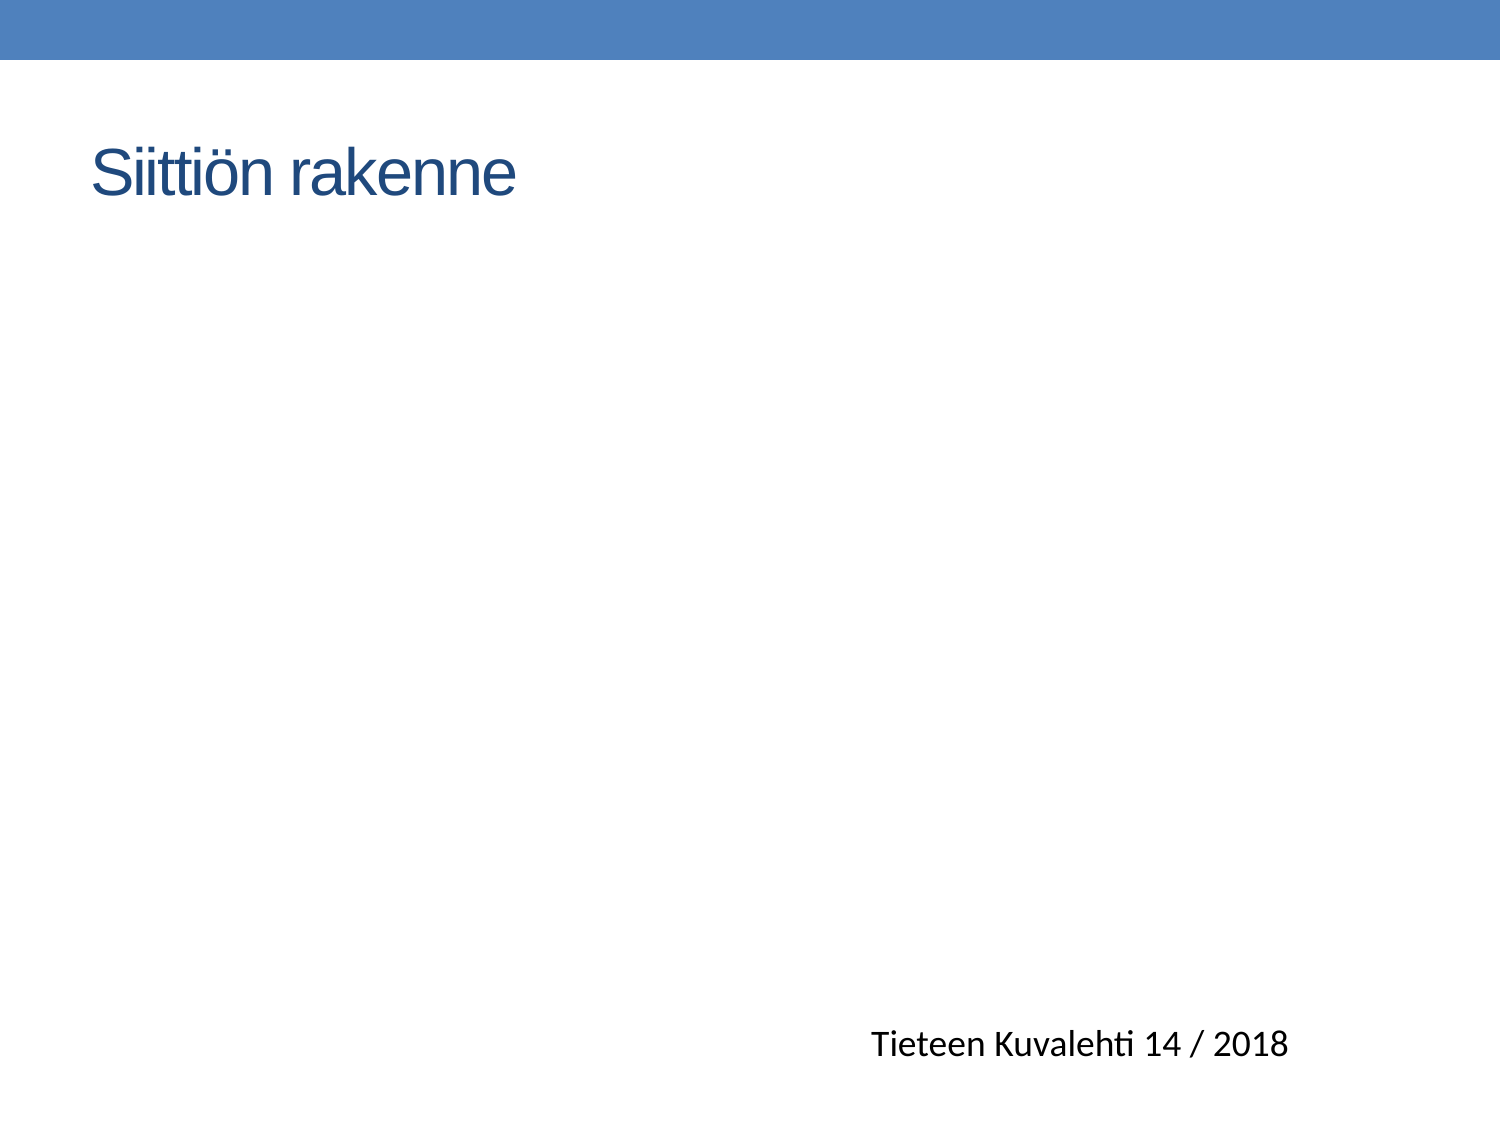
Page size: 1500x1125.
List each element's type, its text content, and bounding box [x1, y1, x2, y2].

text_box Tieteen Kuvalehti 14 / 2018 [856, 1011, 1341, 1072]
title Siittiön rakenne [75, 87, 1426, 251]
